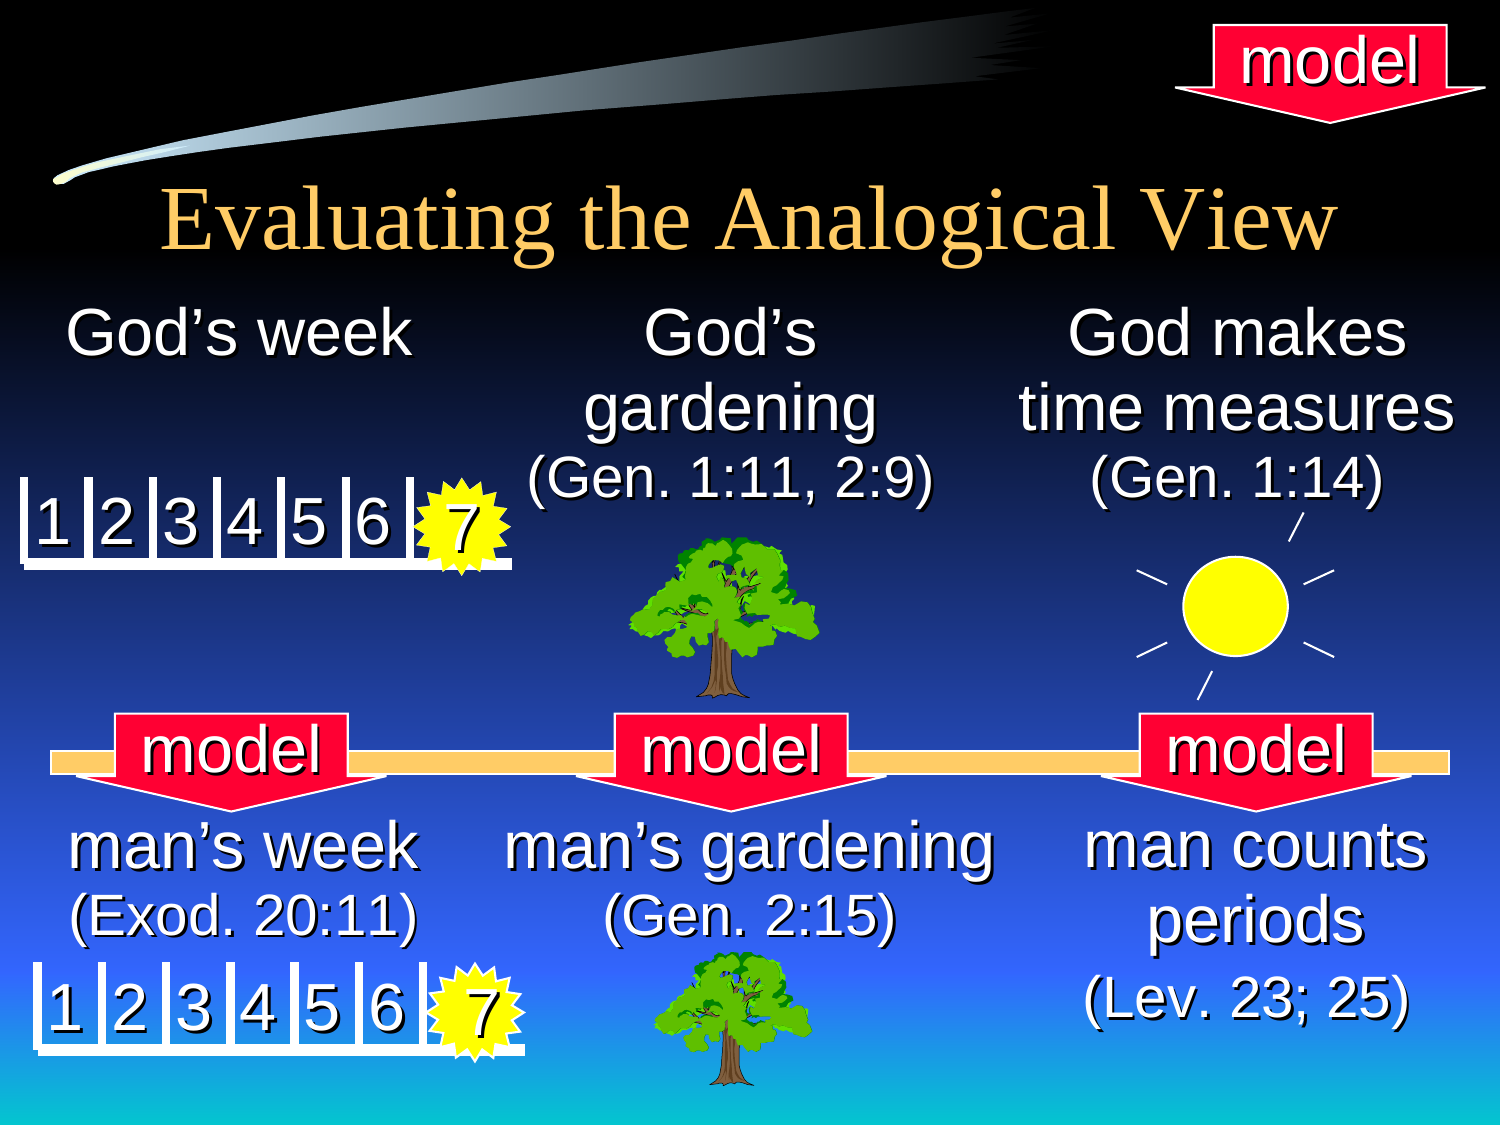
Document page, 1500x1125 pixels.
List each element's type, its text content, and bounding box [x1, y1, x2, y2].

text_box model [1100, 713, 1412, 799]
text_box [51, 751, 114, 774]
text_box model [575, 713, 887, 812]
text_box God’s gardening (Gen. 1:11, 2:9) [499, 287, 963, 518]
title Evaluating the Analogical View [112, 124, 1388, 313]
chart [628, 537, 821, 699]
text_box [1373, 751, 1449, 774]
text_box man’s gardening (Gen. 2:15) [474, 800, 1026, 955]
text_box [848, 751, 1139, 774]
text_box 4 [224, 962, 288, 1053]
text_box 2 [96, 962, 160, 1053]
text_box God’s week [49, 287, 463, 378]
text_box [1183, 556, 1288, 657]
text_box God makes time measures (Gen. 1:14) [987, 287, 1488, 518]
text_box man counts periods (Lev. 23; 25) [1062, 799, 1450, 1040]
text_box 6 [353, 962, 451, 1053]
picture [18, 475, 515, 580]
text_box 1 [31, 962, 96, 1053]
chart [653, 952, 813, 1087]
text_box 3 [160, 962, 224, 1053]
text_box man’s week (Exod. 20:11) [0, 800, 474, 955]
text_box 5 [288, 962, 353, 1053]
text_box 7 [426, 963, 524, 1062]
text_box model [1175, 24, 1486, 123]
text_box model [76, 713, 387, 800]
text_box [348, 751, 614, 774]
